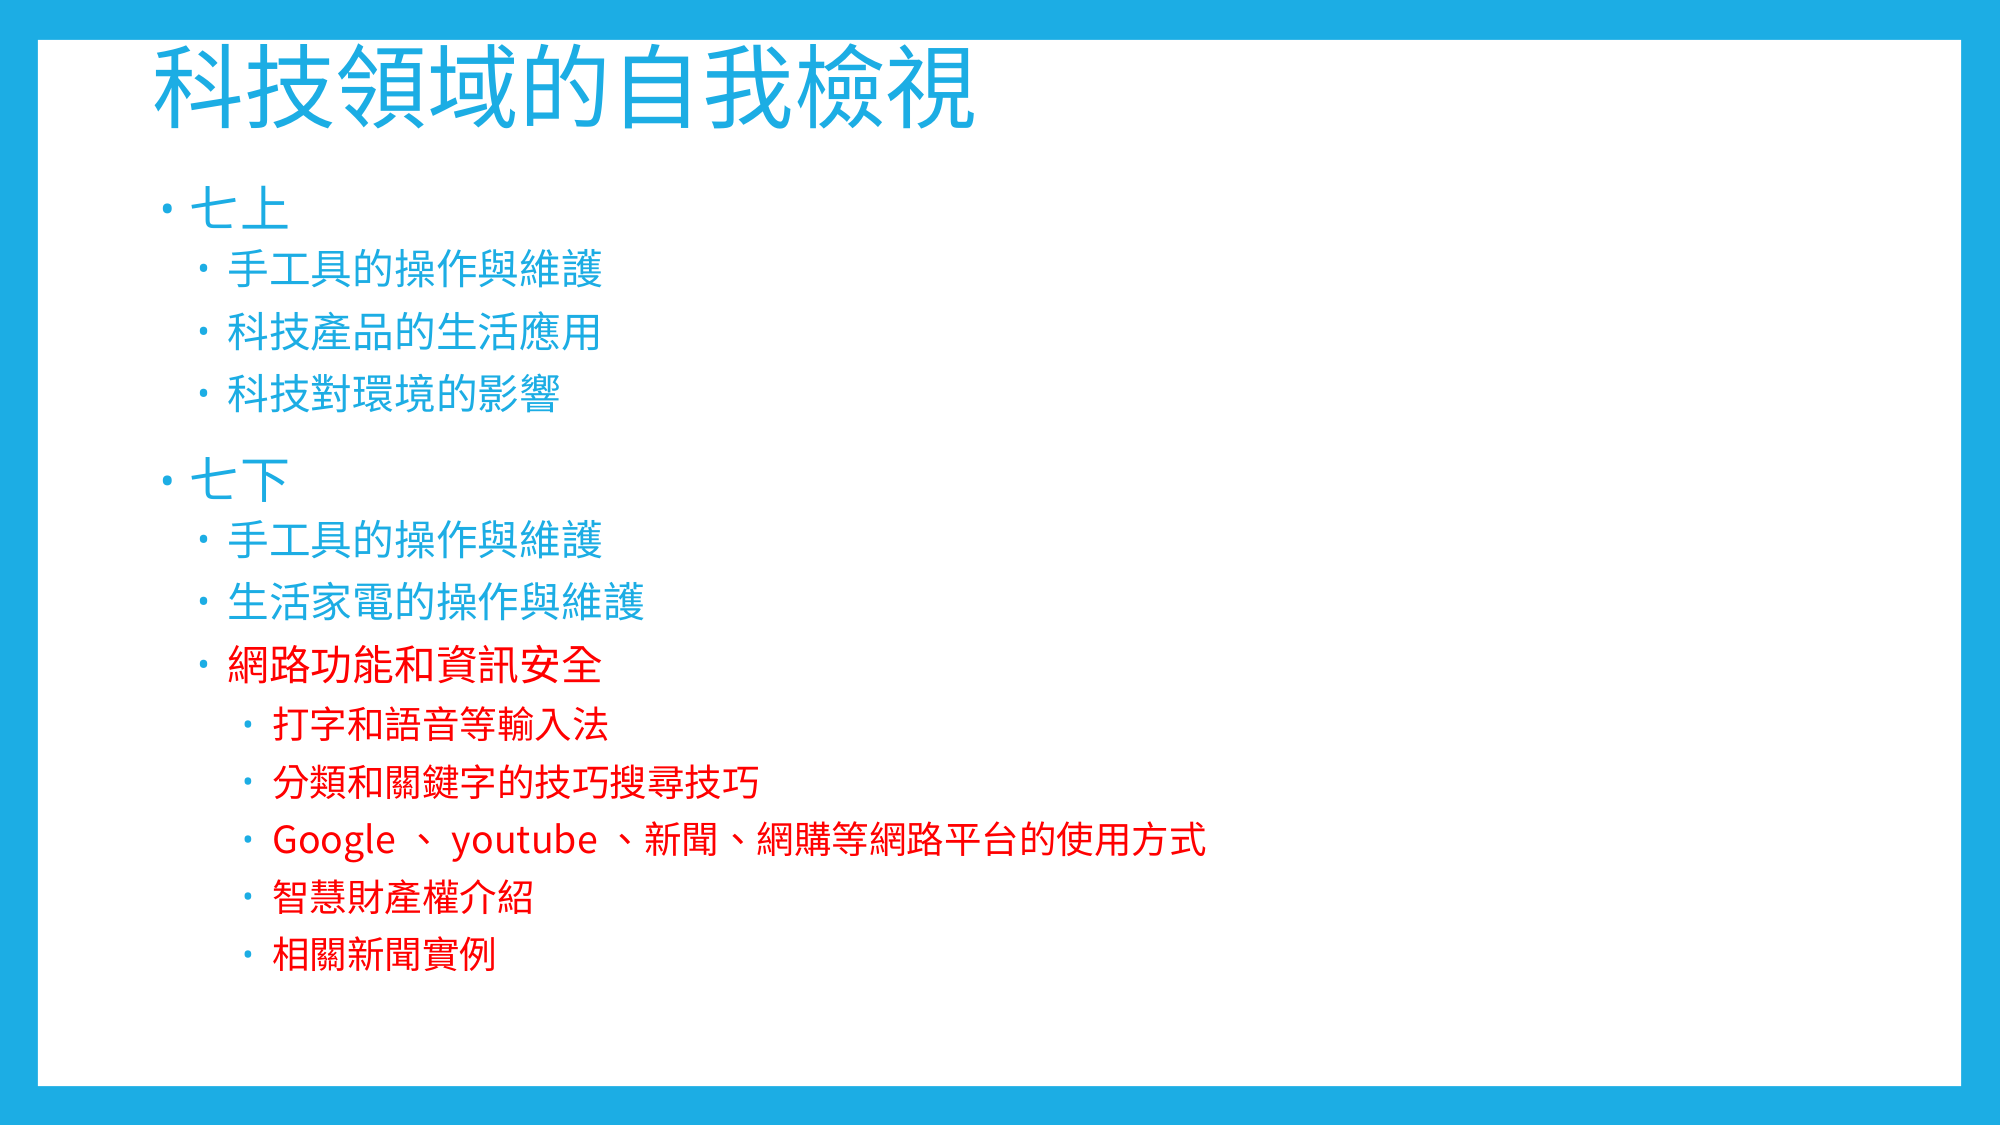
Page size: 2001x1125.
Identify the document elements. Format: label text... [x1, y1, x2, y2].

title 科技領域的自我檢視 [137, 7, 1863, 176]
list 七上 手工具的操作與維護 科技產品的生活應用 科技對環境的影響 七下 手工具的操作與維護 生活家電的操作與維護 網路功能和資訊安全 打字和語音等輸入法 分類和關鍵字的技巧搜尋技巧 Google、youtube、新聞、網購等網路平台的使用方式 智慧財產權介紹 相關新聞實例 [137, 176, 1863, 1125]
